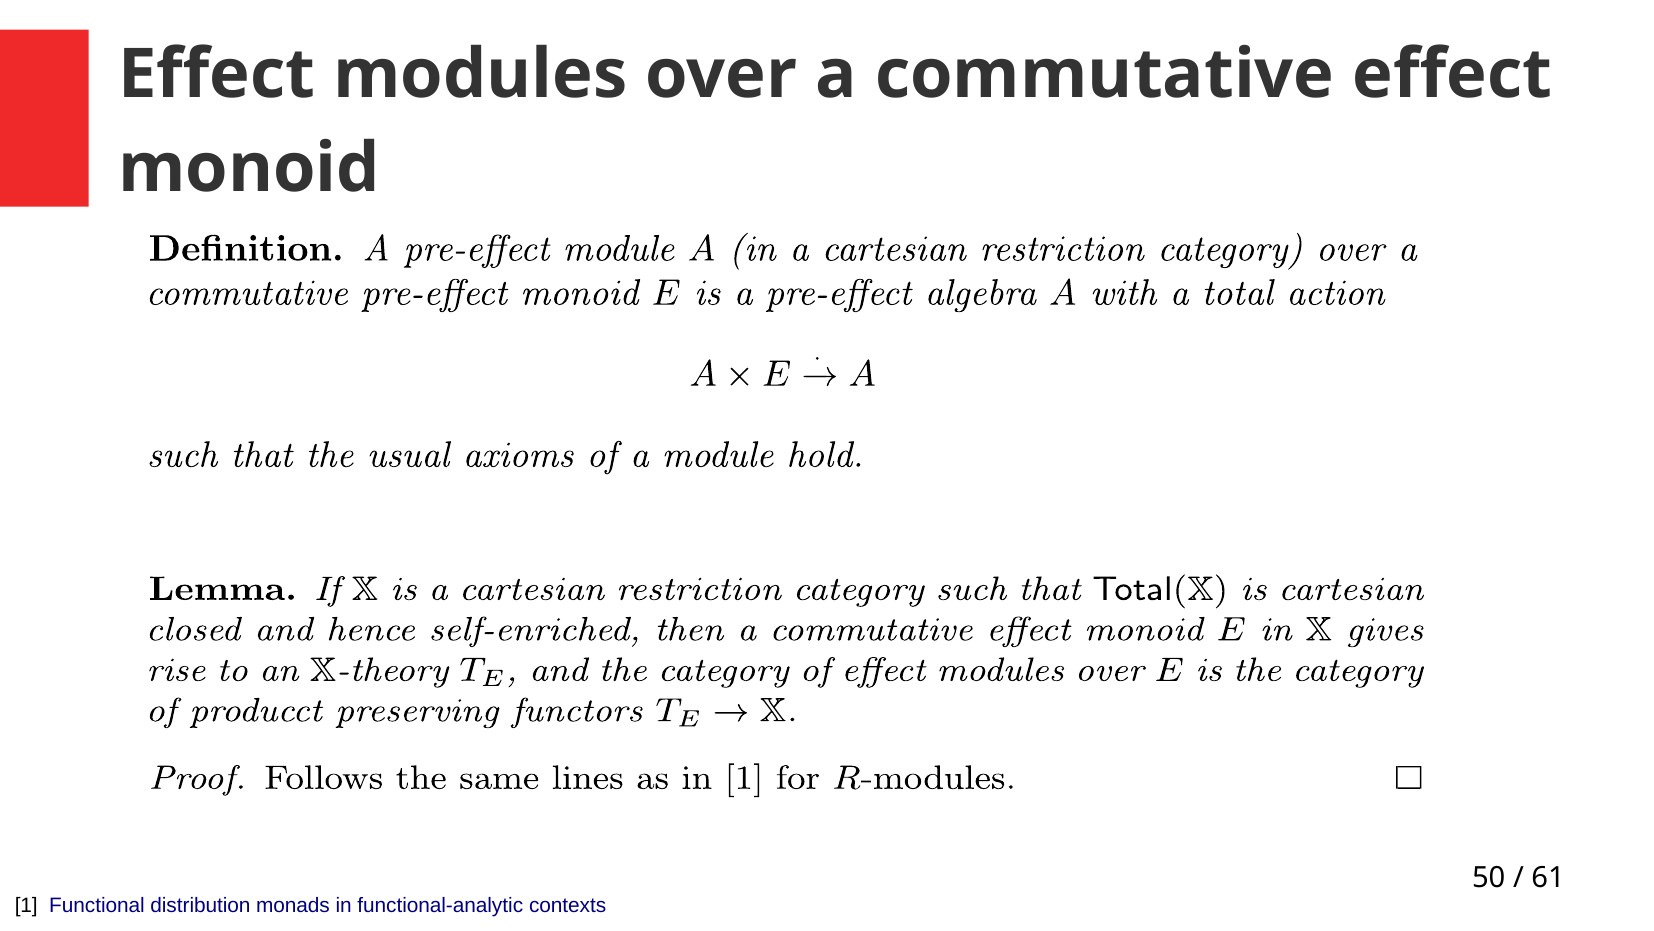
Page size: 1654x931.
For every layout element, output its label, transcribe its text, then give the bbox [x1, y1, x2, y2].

text_box [147, 232, 1418, 475]
text_box [147, 574, 1425, 798]
text_box [1] Functional distribution monads in functional-analytic contexts [0, 885, 680, 924]
title Effect modules over a commutative effect monoid [118, 24, 1595, 212]
